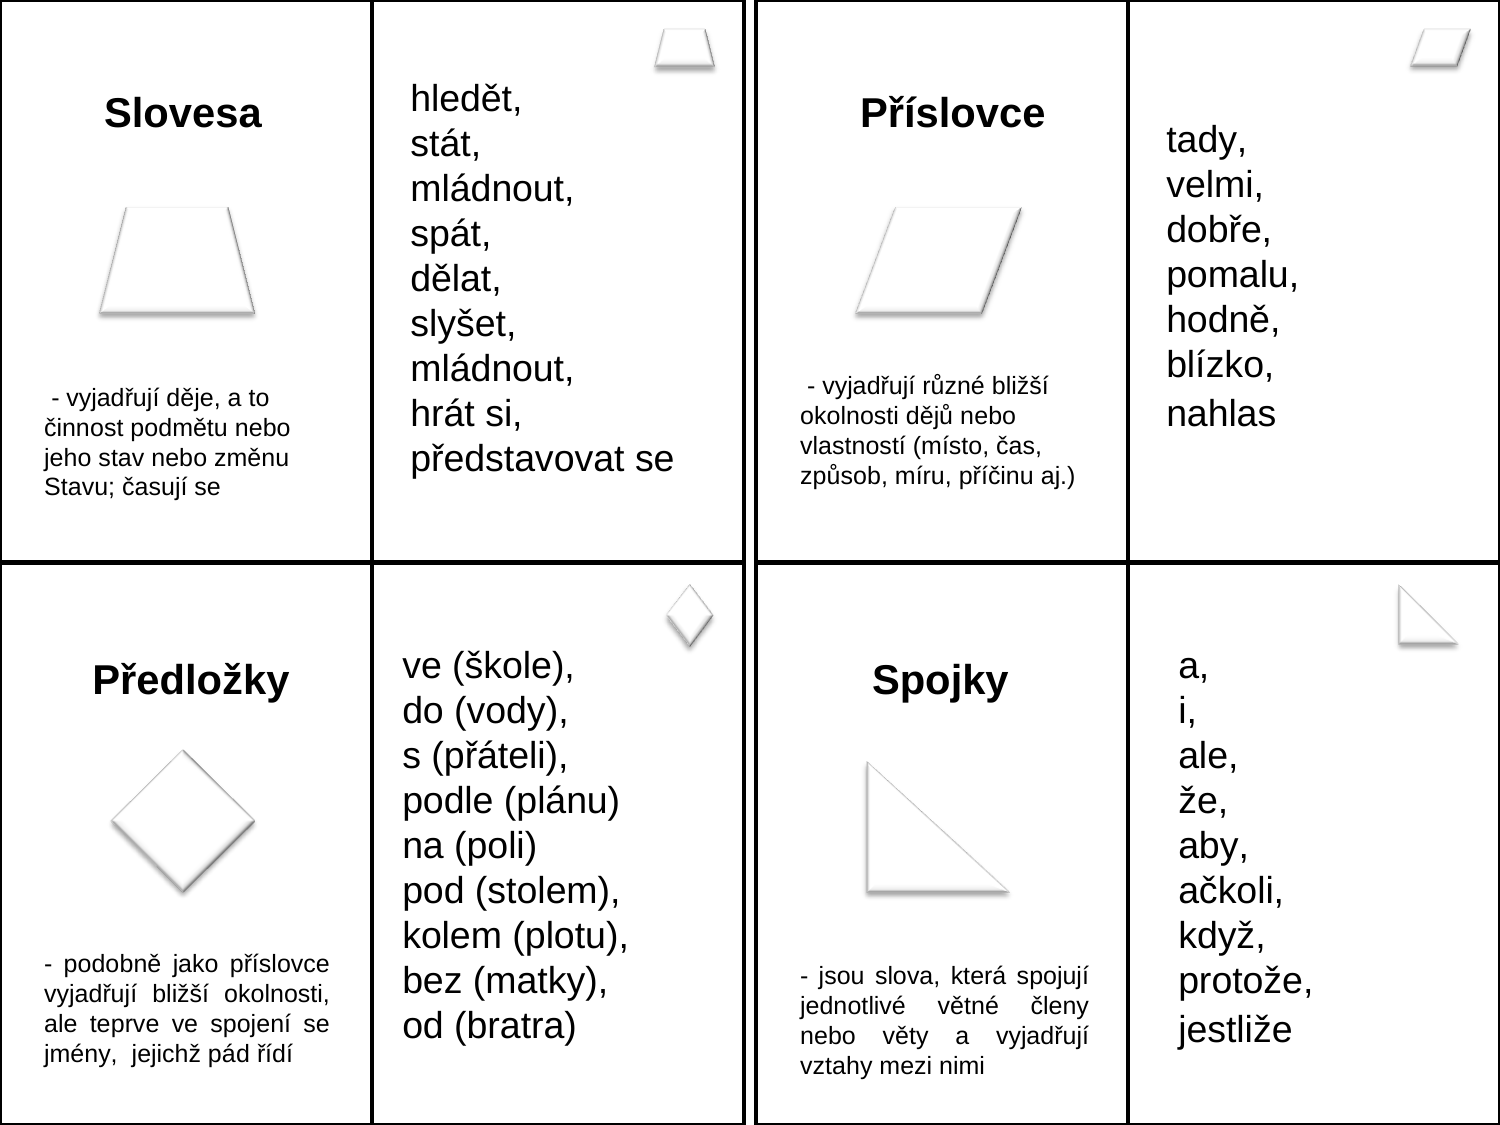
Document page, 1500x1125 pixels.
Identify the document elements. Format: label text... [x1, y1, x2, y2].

text_box [0, 0, 745, 1125]
picture [102, 744, 264, 905]
text_box - vyjadřují různé bližší okolnosti dějů nebo vlastností (místo, čas, způsob, míru, příčinu aj.) [785, 361, 1093, 497]
text_box - podobně jako příslovce vyjadřují bližší okolnosti, ale teprve ve spojení se jmény, jejichž pád řídí [29, 940, 346, 1076]
picture [646, 24, 724, 80]
text_box Spojky [857, 645, 1024, 711]
picture [1401, 24, 1480, 79]
picture [657, 579, 722, 660]
text_box [755, 0, 1500, 1125]
text_box Slovesa [89, 78, 277, 144]
picture [858, 756, 1019, 905]
text_box - vyjadřují děje, a to činnost podmětu nebo jeho stav nebo změnu Stavu; časují se [29, 373, 349, 509]
picture [1390, 579, 1468, 658]
text_box a, i, ale, že, aby, ačkoli, když, protože, jestliže [1163, 633, 1436, 1059]
text_box hledět, stát, mládnout, spát, dělat, slyšet, mládnout, hrát si, představovat se [395, 66, 715, 487]
text_box Příslovce [845, 78, 1061, 144]
text_box - jsou slova, která spojují jednotlivé větné členy nebo věty a vyjadřují vztahy mezi nimi [785, 952, 1105, 1088]
picture [846, 202, 1031, 327]
text_box ve (škole), do (vody), s (přáteli), podle (plánu) na (poli) pod (stolem), kolem (plotu), bez (matky), od (bratra) [387, 633, 648, 1054]
text_box tady, velmi, dobře, pomalu, hodně, blízko, nahlas [1151, 107, 1365, 443]
picture [90, 202, 264, 327]
text_box Předložky [77, 645, 305, 711]
